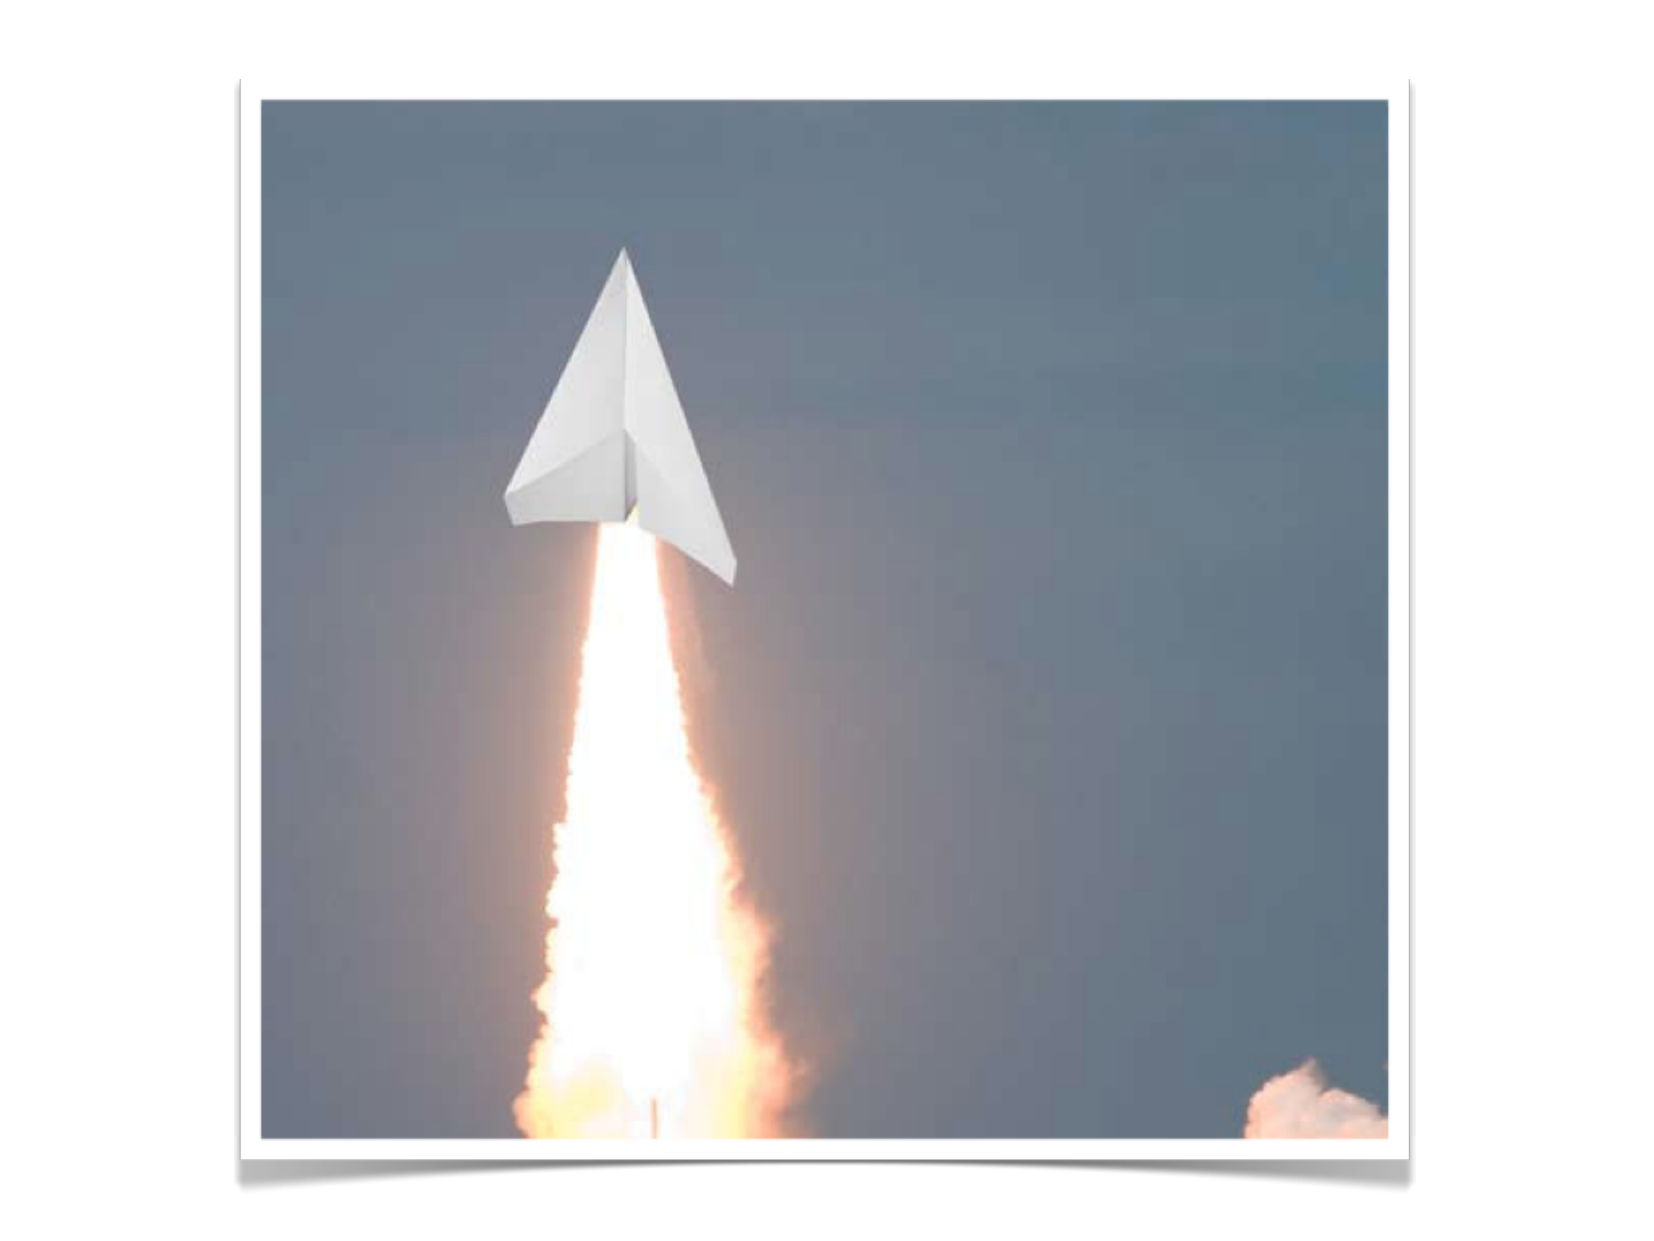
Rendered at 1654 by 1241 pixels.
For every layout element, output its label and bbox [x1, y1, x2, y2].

picture [234, 79, 1416, 1194]
